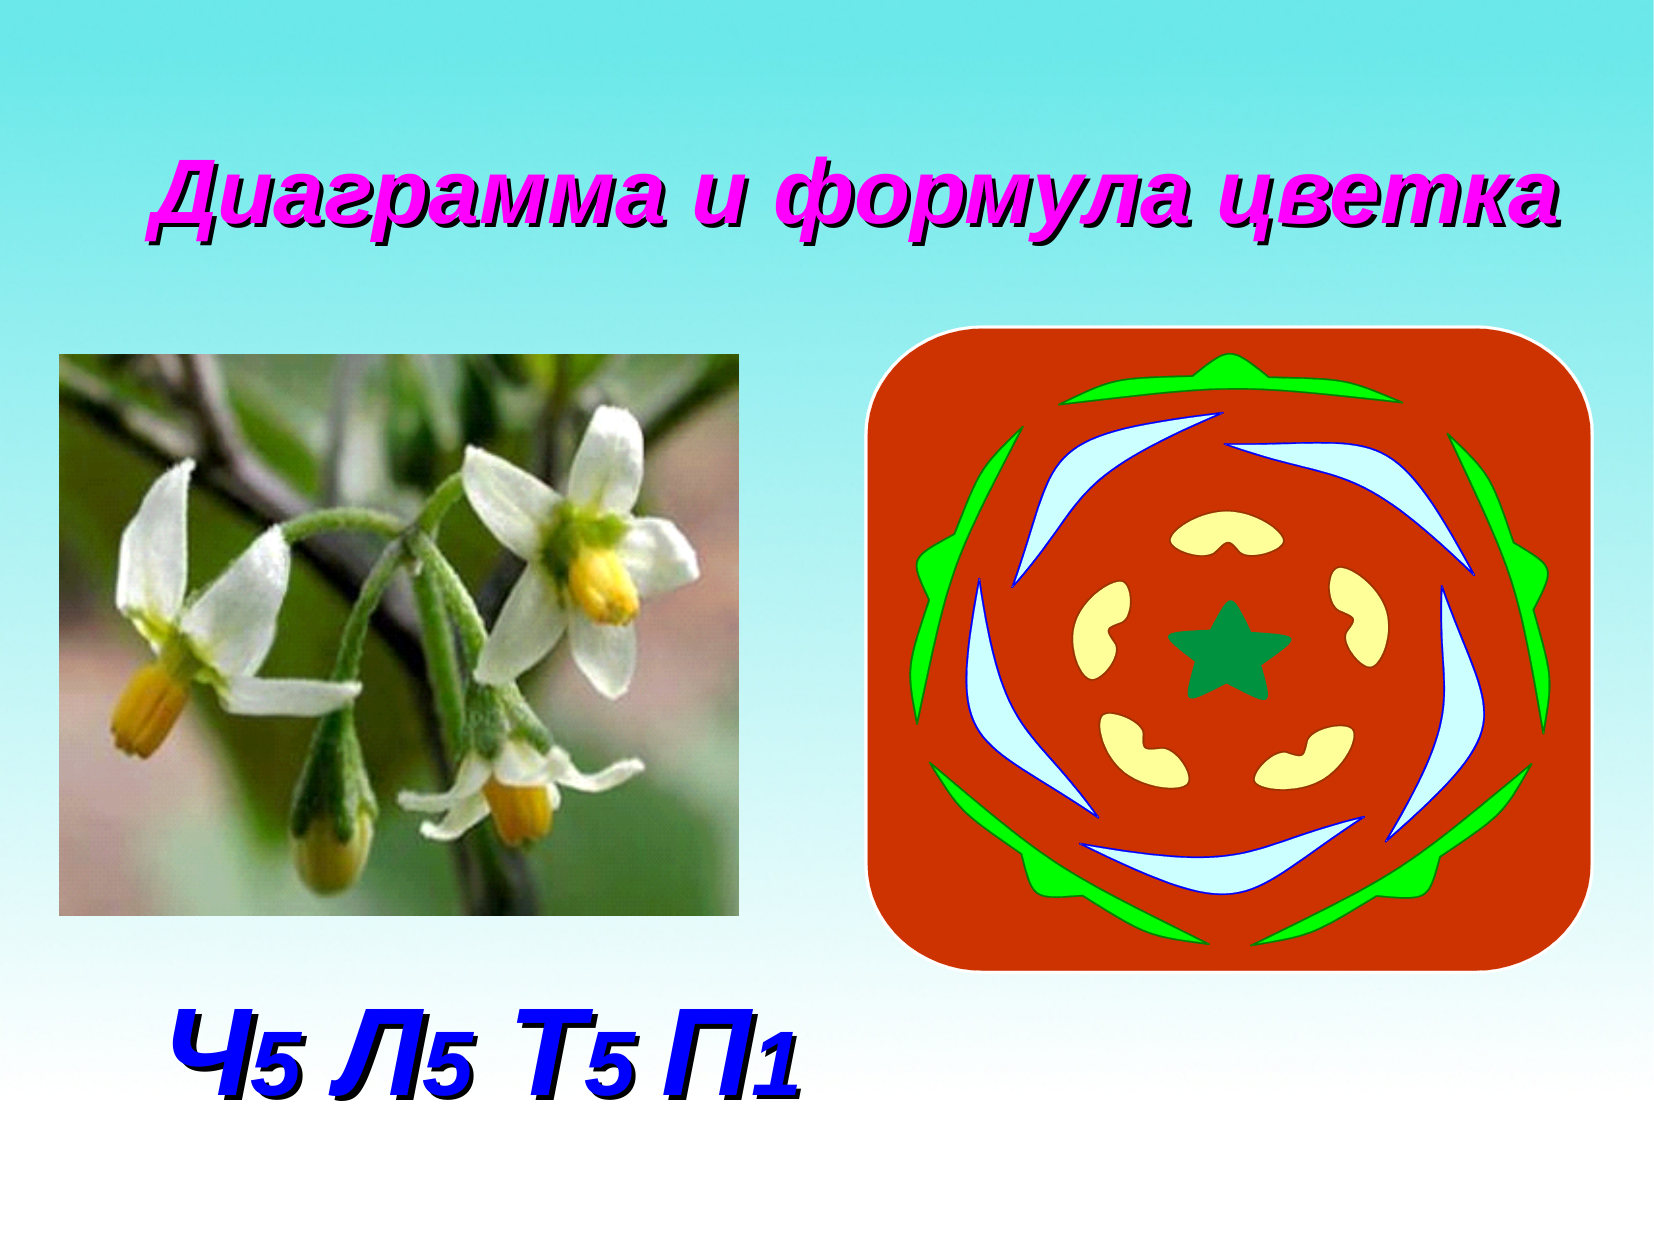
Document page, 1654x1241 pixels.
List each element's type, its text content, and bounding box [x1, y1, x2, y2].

picture [0, 0, 1654, 1241]
title Диаграмма и формула цветка [88, 88, 1625, 296]
text_box Ч5 Л5 Т5 П1 [147, 974, 827, 1130]
